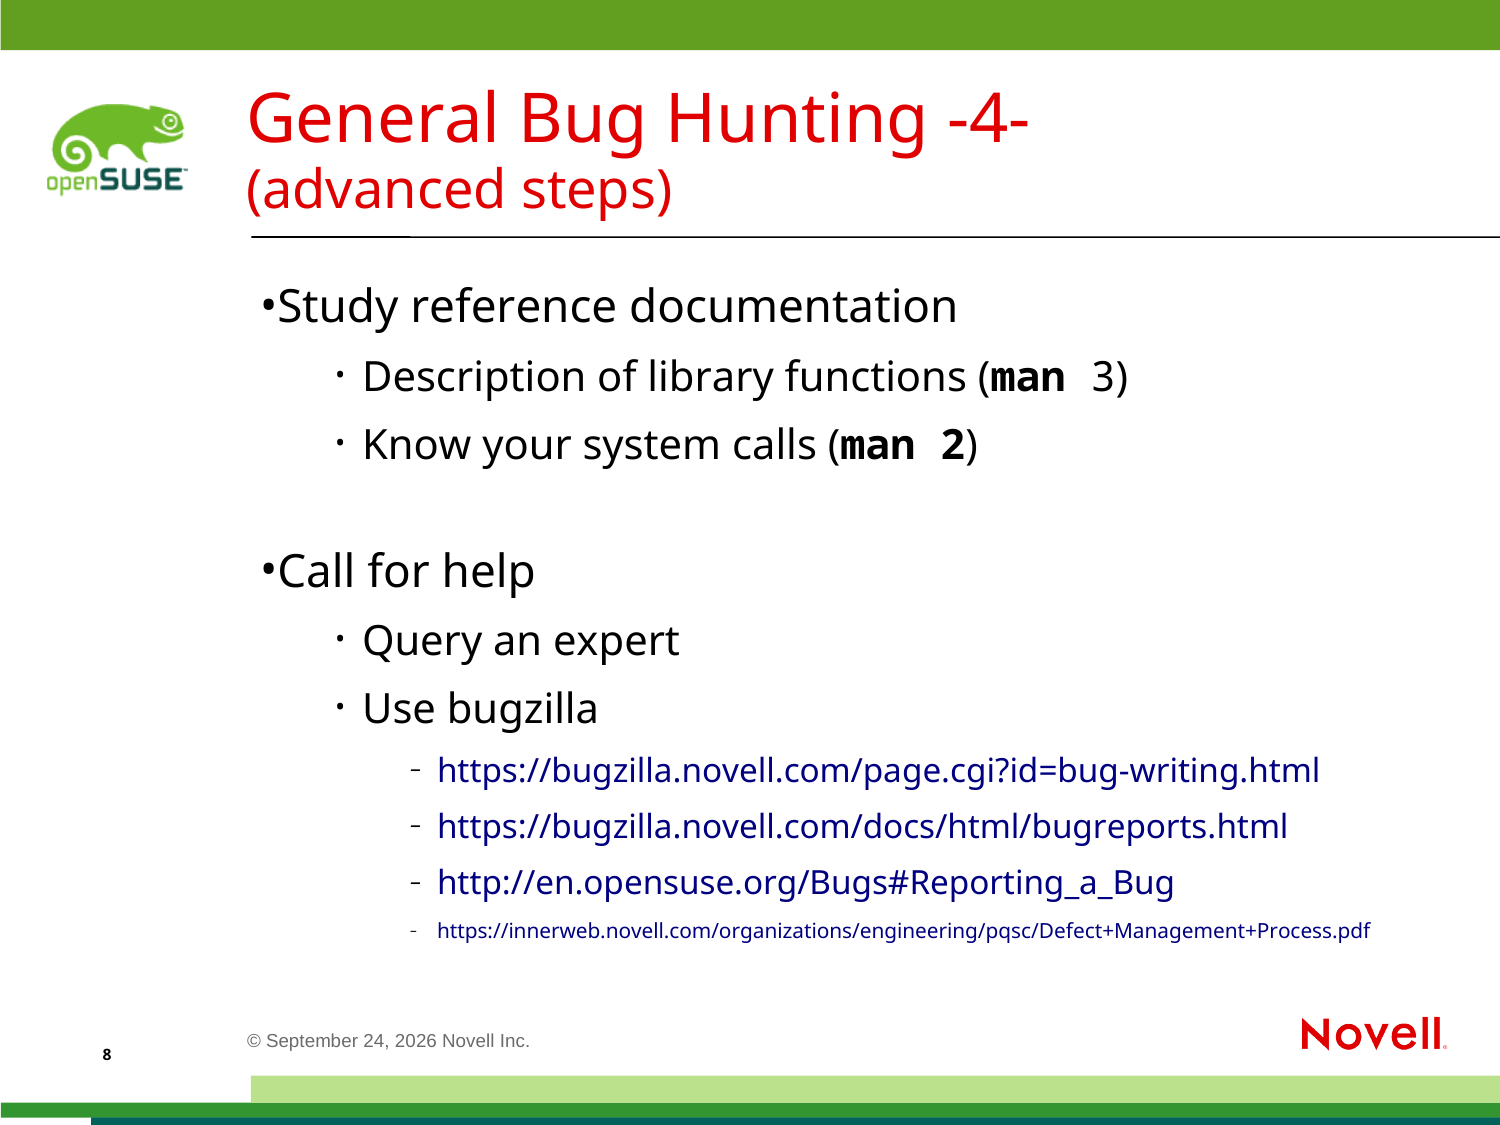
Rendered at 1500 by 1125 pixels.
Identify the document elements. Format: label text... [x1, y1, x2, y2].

title General Bug Hunting -4- (advanced steps) [246, 60, 1409, 239]
picture [47, 104, 188, 197]
picture [1295, 1011, 1453, 1056]
list Study reference documentation Description of library functions (man 3) Know your system calls (man 2) Call for help Query an expert Use bugzilla https://bugzilla.novell.com/page.cgi?id=bug-writing.html https://bugzilla.novell.com/docs/html/bugreports.html http://en.opensuse.org/Bugs#Reporting_a_Bug https://innerweb.novell.com/organizations/engineering/pqsc/Defect+Management+Process.pdf [245, 267, 1459, 995]
